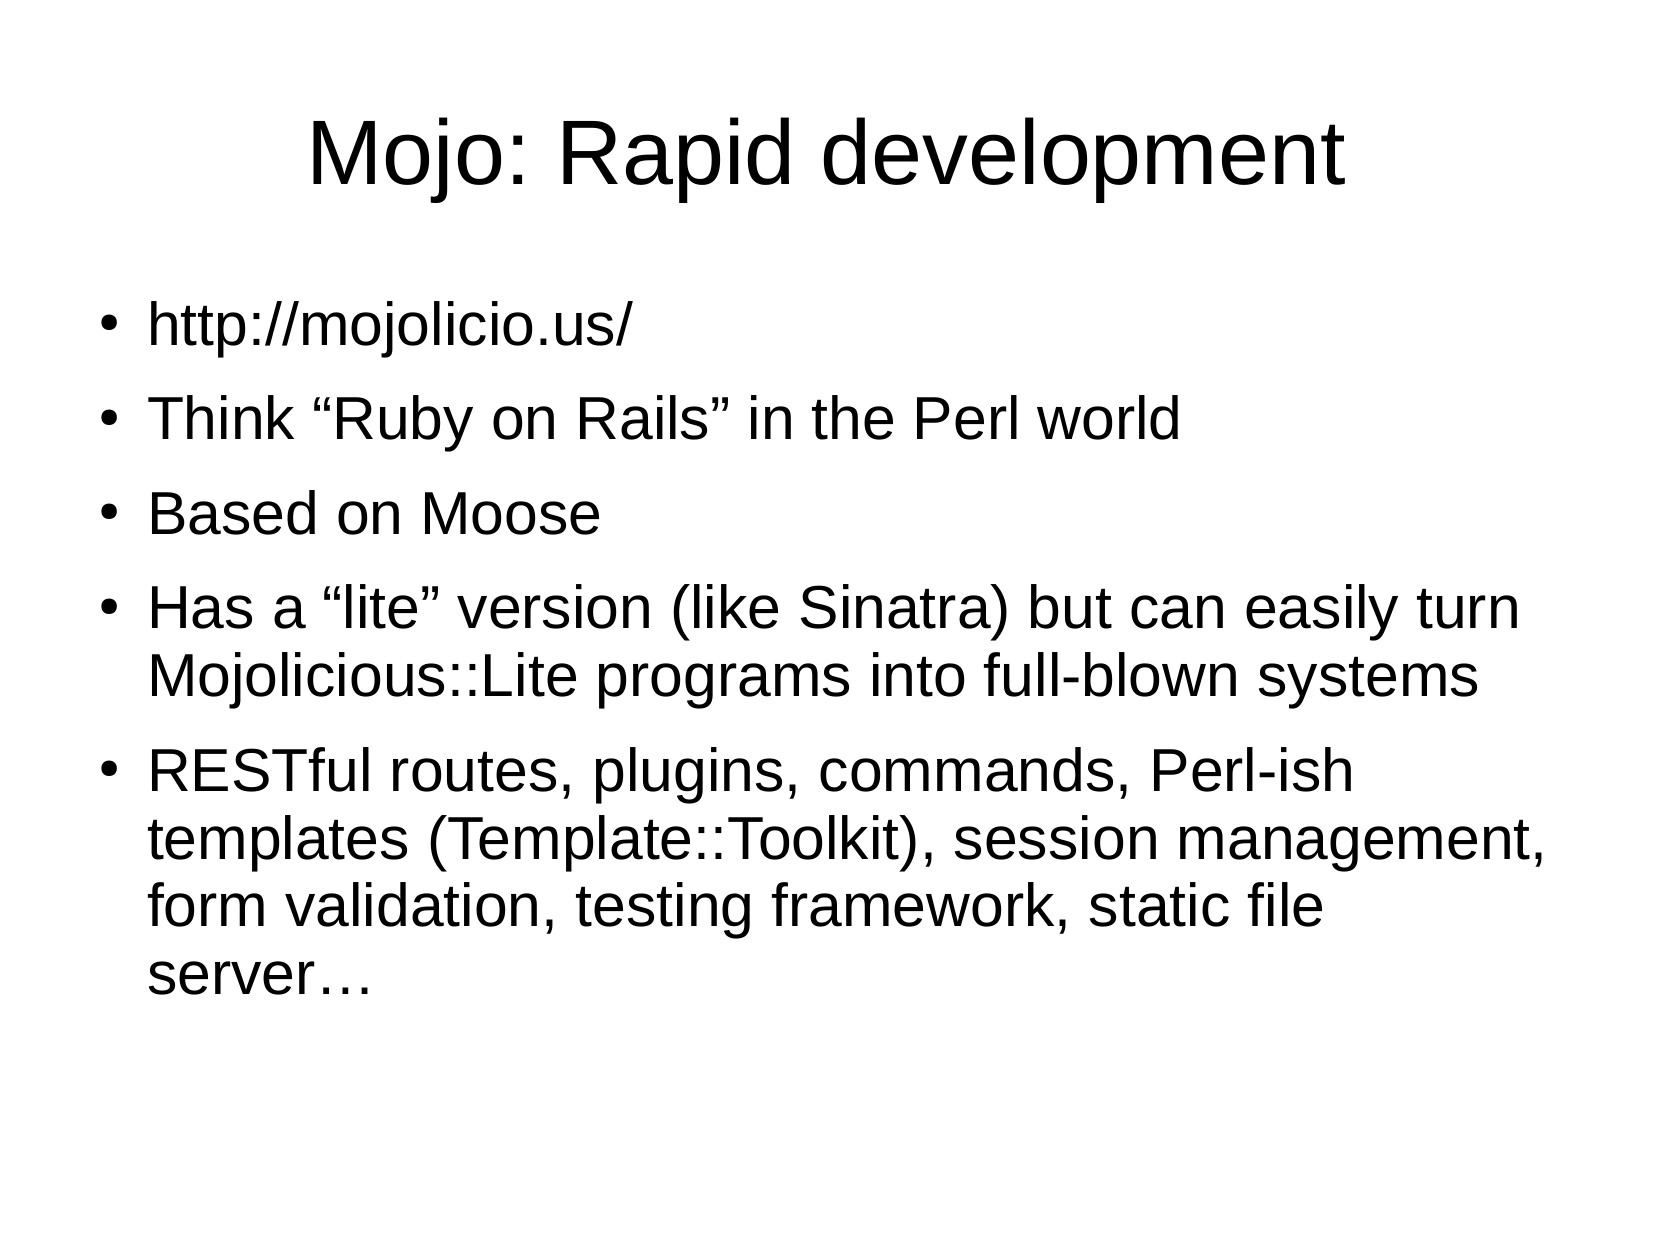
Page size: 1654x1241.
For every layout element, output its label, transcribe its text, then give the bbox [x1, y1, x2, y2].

title Mojo: Rapid development [82, 49, 1571, 257]
list http://mojolicio.us/ Think “Ruby on Rails” in the Perl world Based on Moose Has a “lite” version (like Sinatra) but can easily turn Mojolicious::Lite programs into full-blown systems RESTful routes, plugins, commands, Perl-ish templates (Template::Toolkit), session management, form validation, testing framework, static file server… [82, 290, 1571, 1010]
